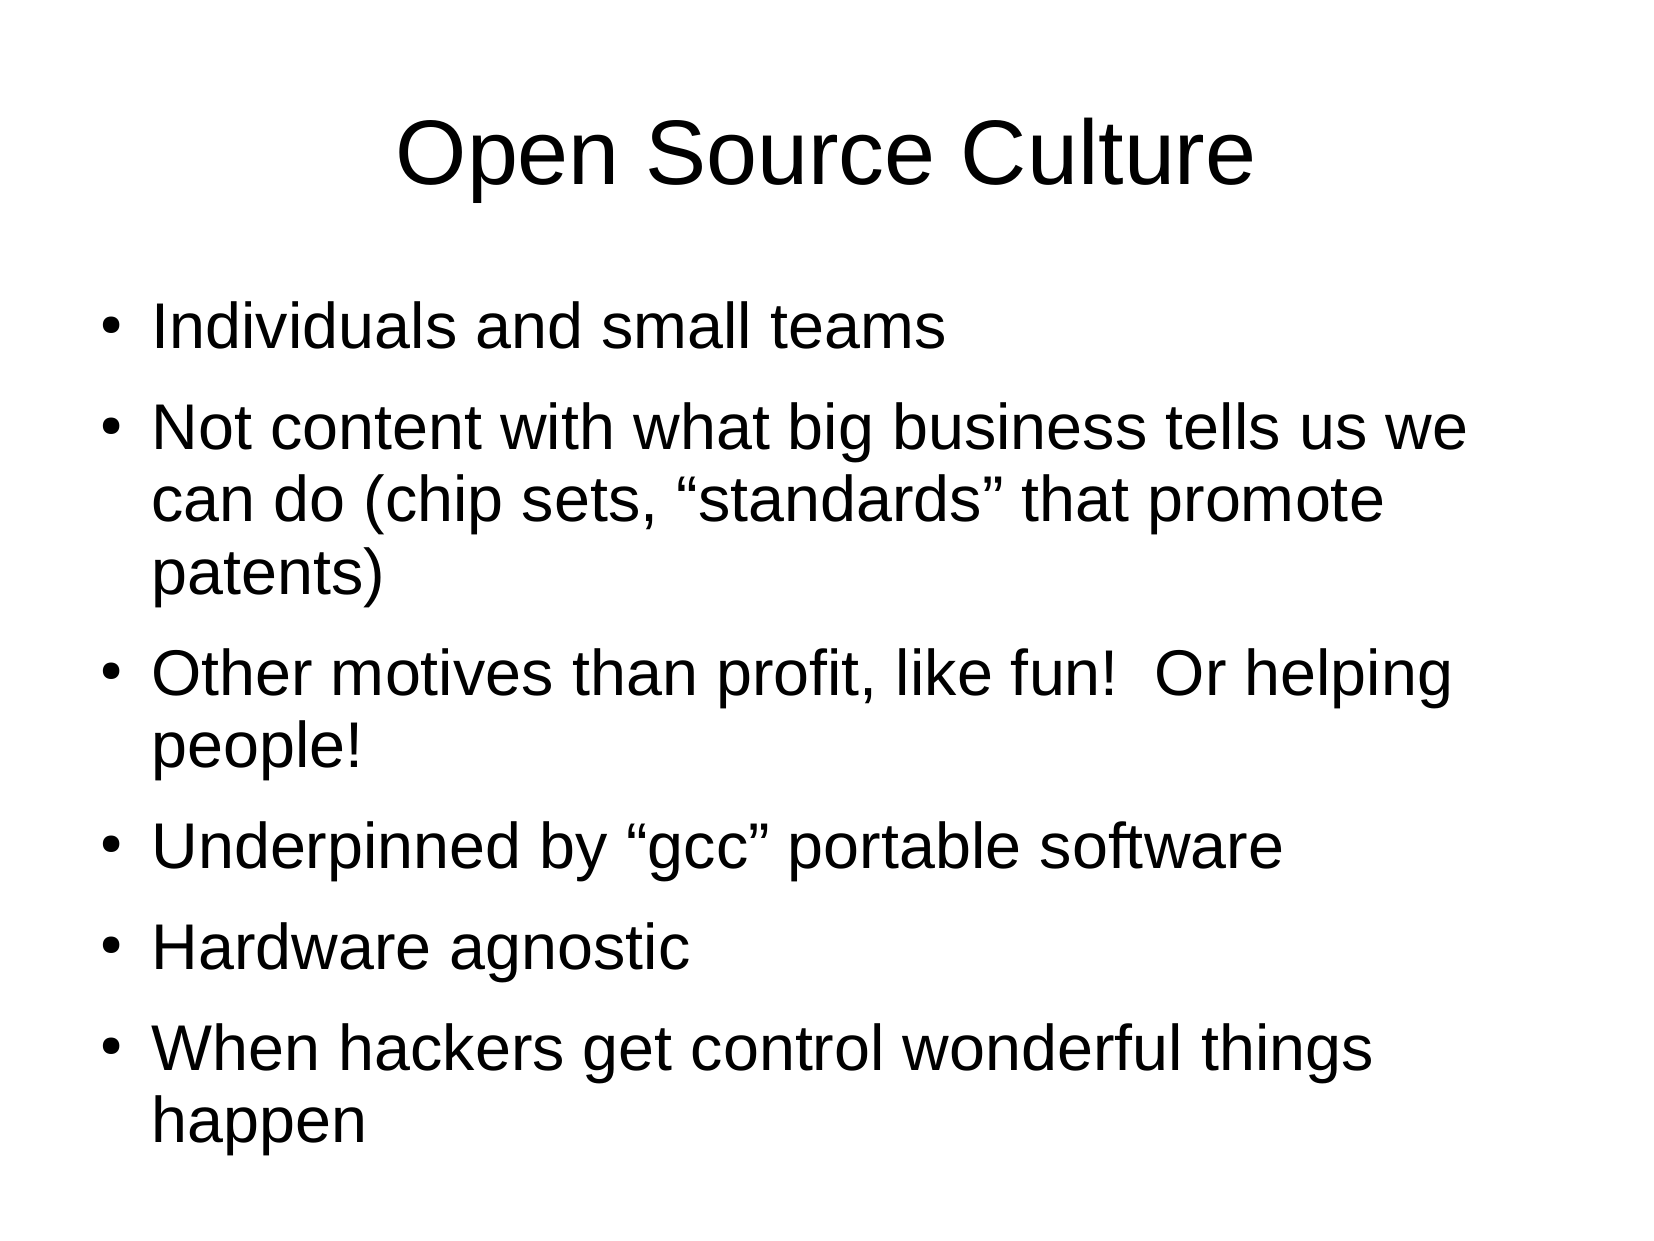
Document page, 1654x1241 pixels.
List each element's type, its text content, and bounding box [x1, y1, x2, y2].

list Individuals and small teams Not content with what big business tells us we can do (chip sets, “standards” that promote patents) Other motives than profit, like fun! Or helping people! Underpinned by “gcc” portable software Hardware agnostic When hackers get control wonderful things happen [82, 290, 1571, 1158]
title Open Source Culture [82, 49, 1571, 257]
